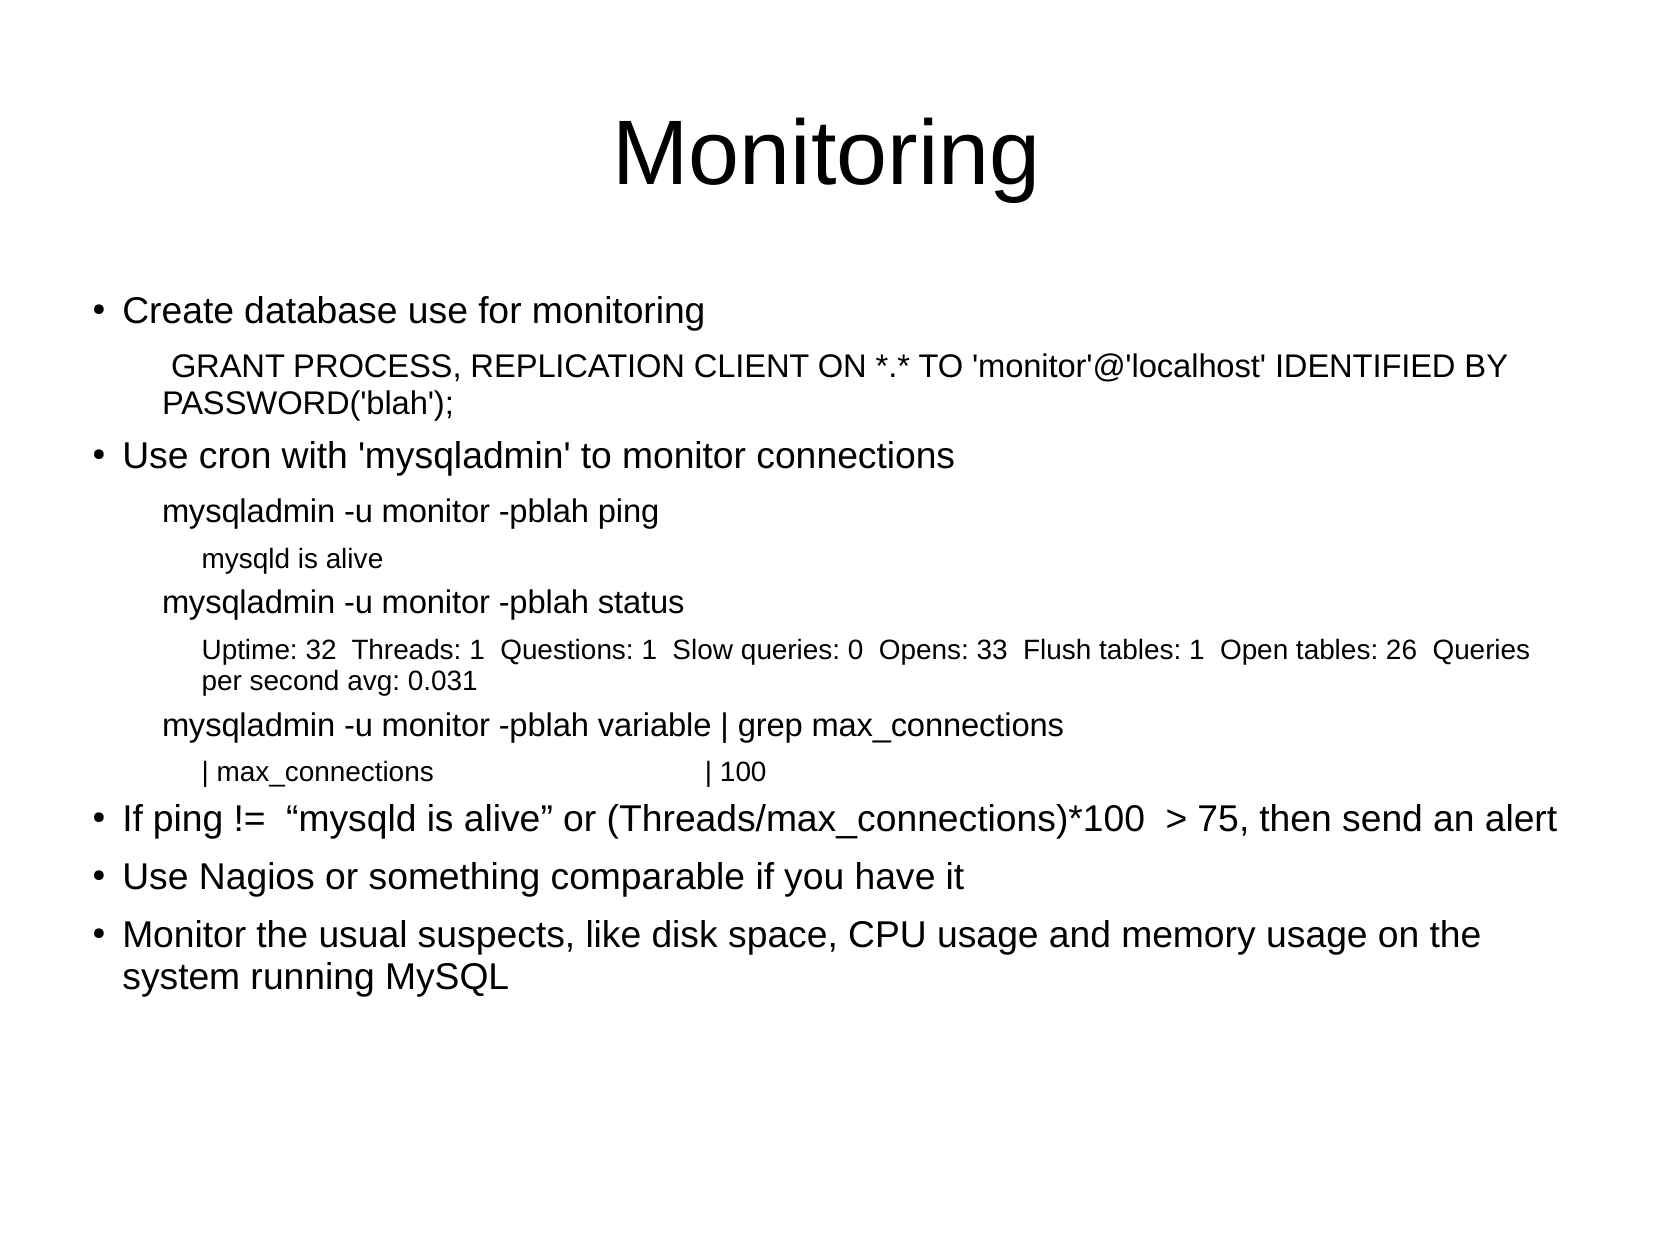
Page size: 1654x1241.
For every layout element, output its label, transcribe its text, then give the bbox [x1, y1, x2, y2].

title Monitoring [82, 49, 1571, 257]
list Create database use for monitoring GRANT PROCESS, REPLICATION CLIENT ON *.* TO 'monitor'@'localhost' IDENTIFIED BY PASSWORD('blah'); Use cron with 'mysqladmin' to monitor connections mysqladmin -u monitor -pblah ping mysqld is alive mysqladmin -u monitor -pblah status Uptime: 32 Threads: 1 Questions: 1 Slow queries: 0 Opens: 33 Flush tables: 1 Open tables: 26 Queries per second avg: 0.031 mysqladmin -u monitor -pblah variable | grep max_connections | max_connections | 100 If ping != “mysqld is alive” or (Threads/max_connections)*100 > 75, then send an alert Use Nagios or something comparable if you have it Monitor the usual suspects, like disk space, CPU usage and memory usage on the system running MySQL [82, 290, 1571, 1010]
